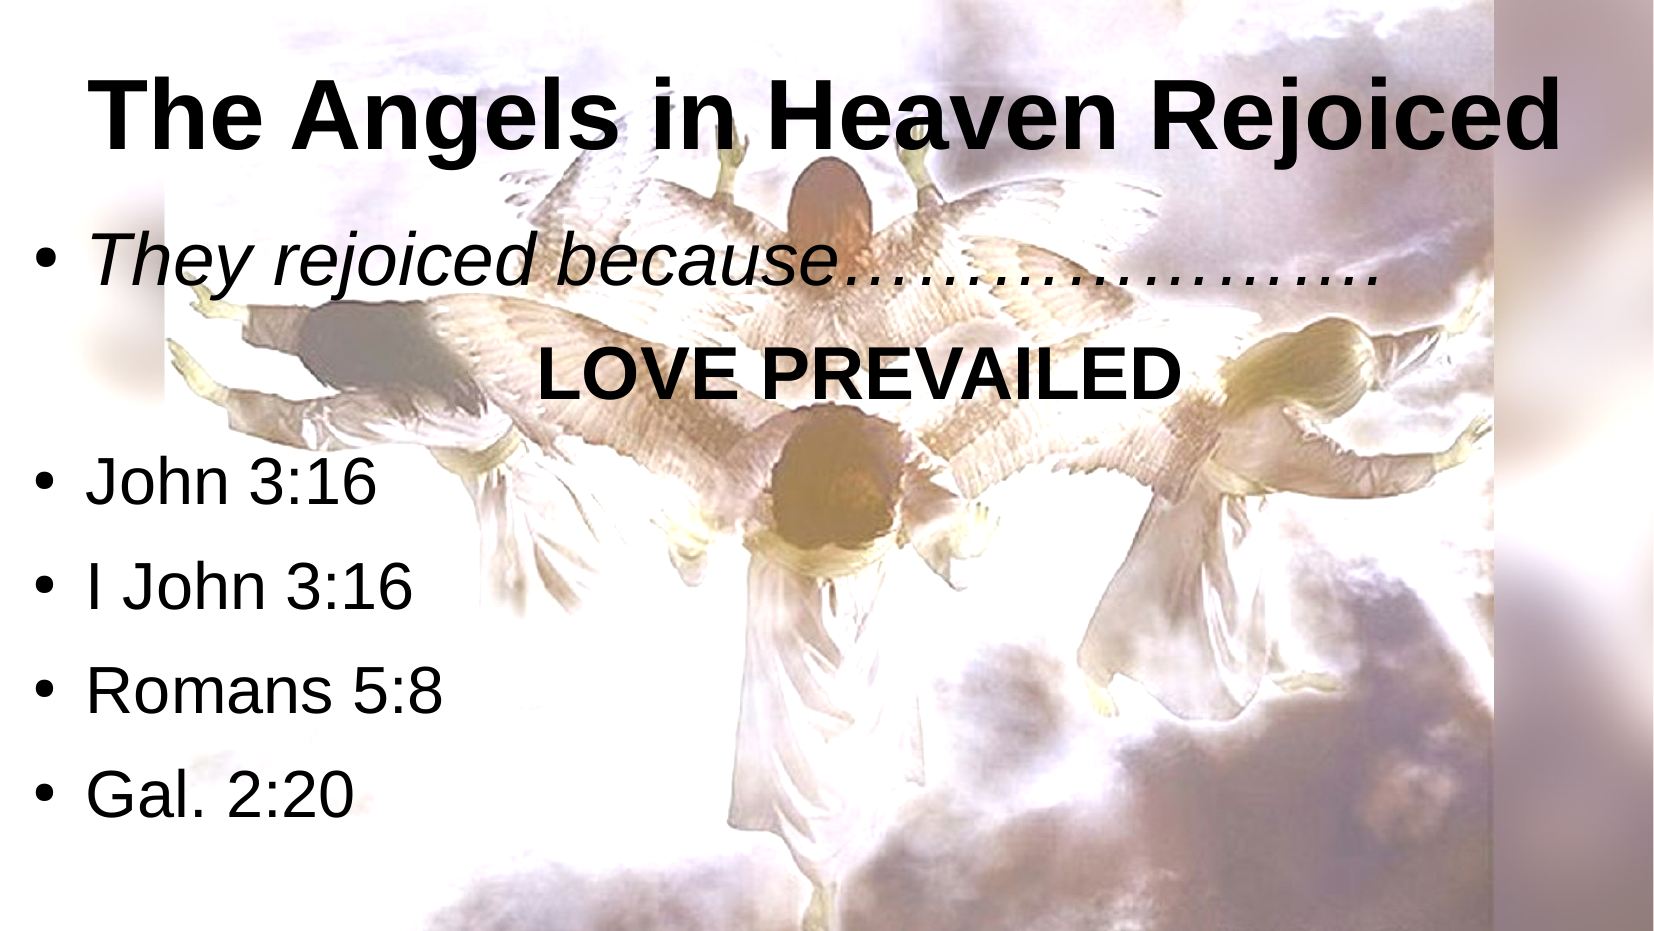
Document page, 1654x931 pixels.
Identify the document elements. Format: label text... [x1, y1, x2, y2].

picture [0, 0, 1654, 931]
title The Angels in Heaven Rejoiced [82, 37, 1571, 193]
list They rejoiced because…………………. LOVE PREVAILED John 3:16 I John 3:16 Romans 5:8 Gal. 2:20 [15, 217, 1636, 916]
